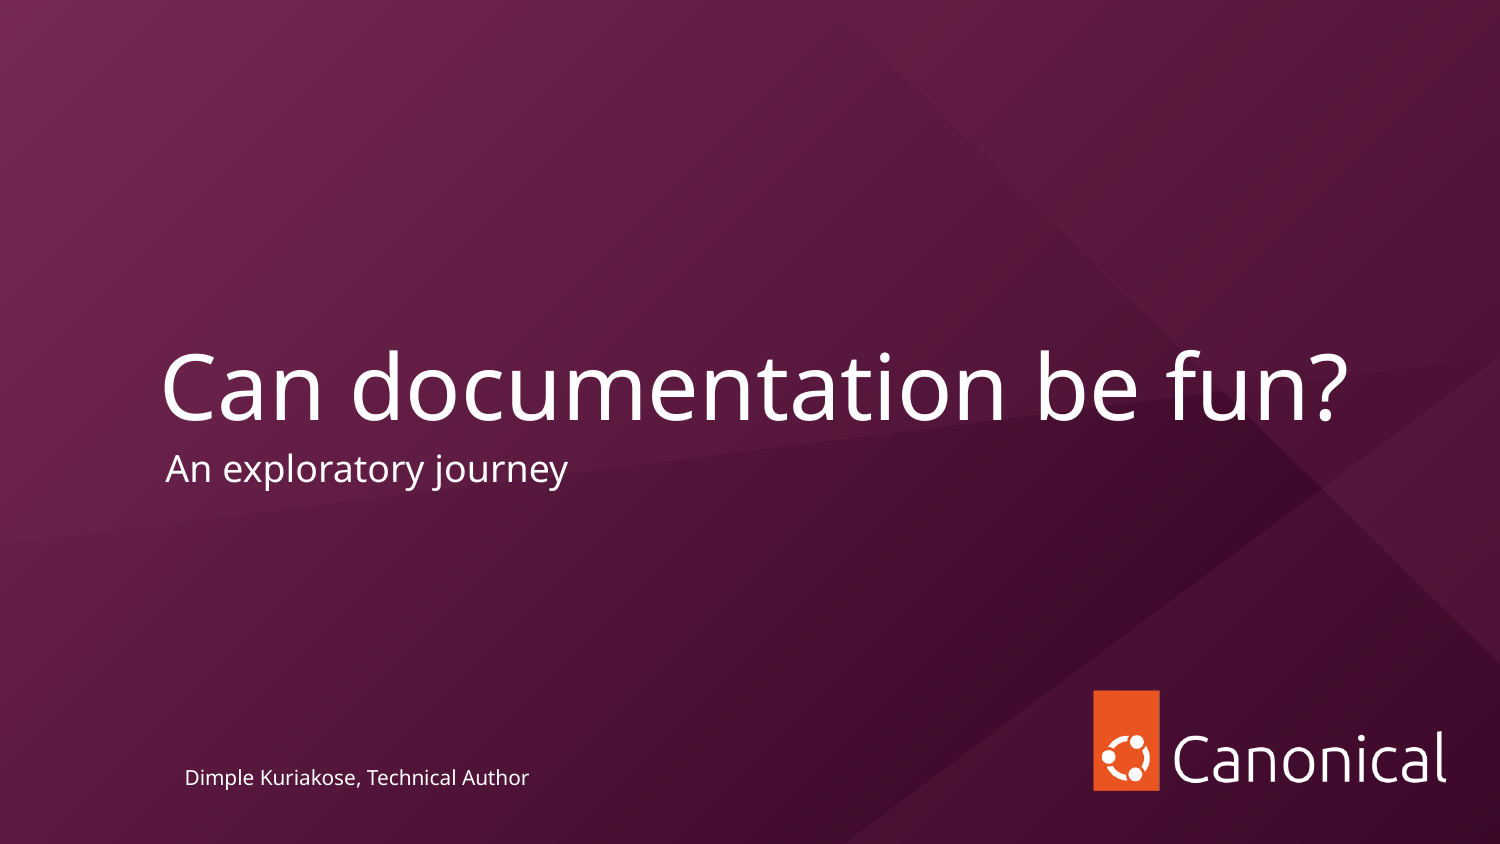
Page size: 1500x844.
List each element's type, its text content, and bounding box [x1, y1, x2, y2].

subtitle An exploratory journey [165, 437, 1010, 609]
title Can documentation be fun? [159, 207, 1456, 439]
picture [1093, 690, 1452, 797]
subtitle Dimple Kuriakose, Technical Author [152, 754, 695, 821]
